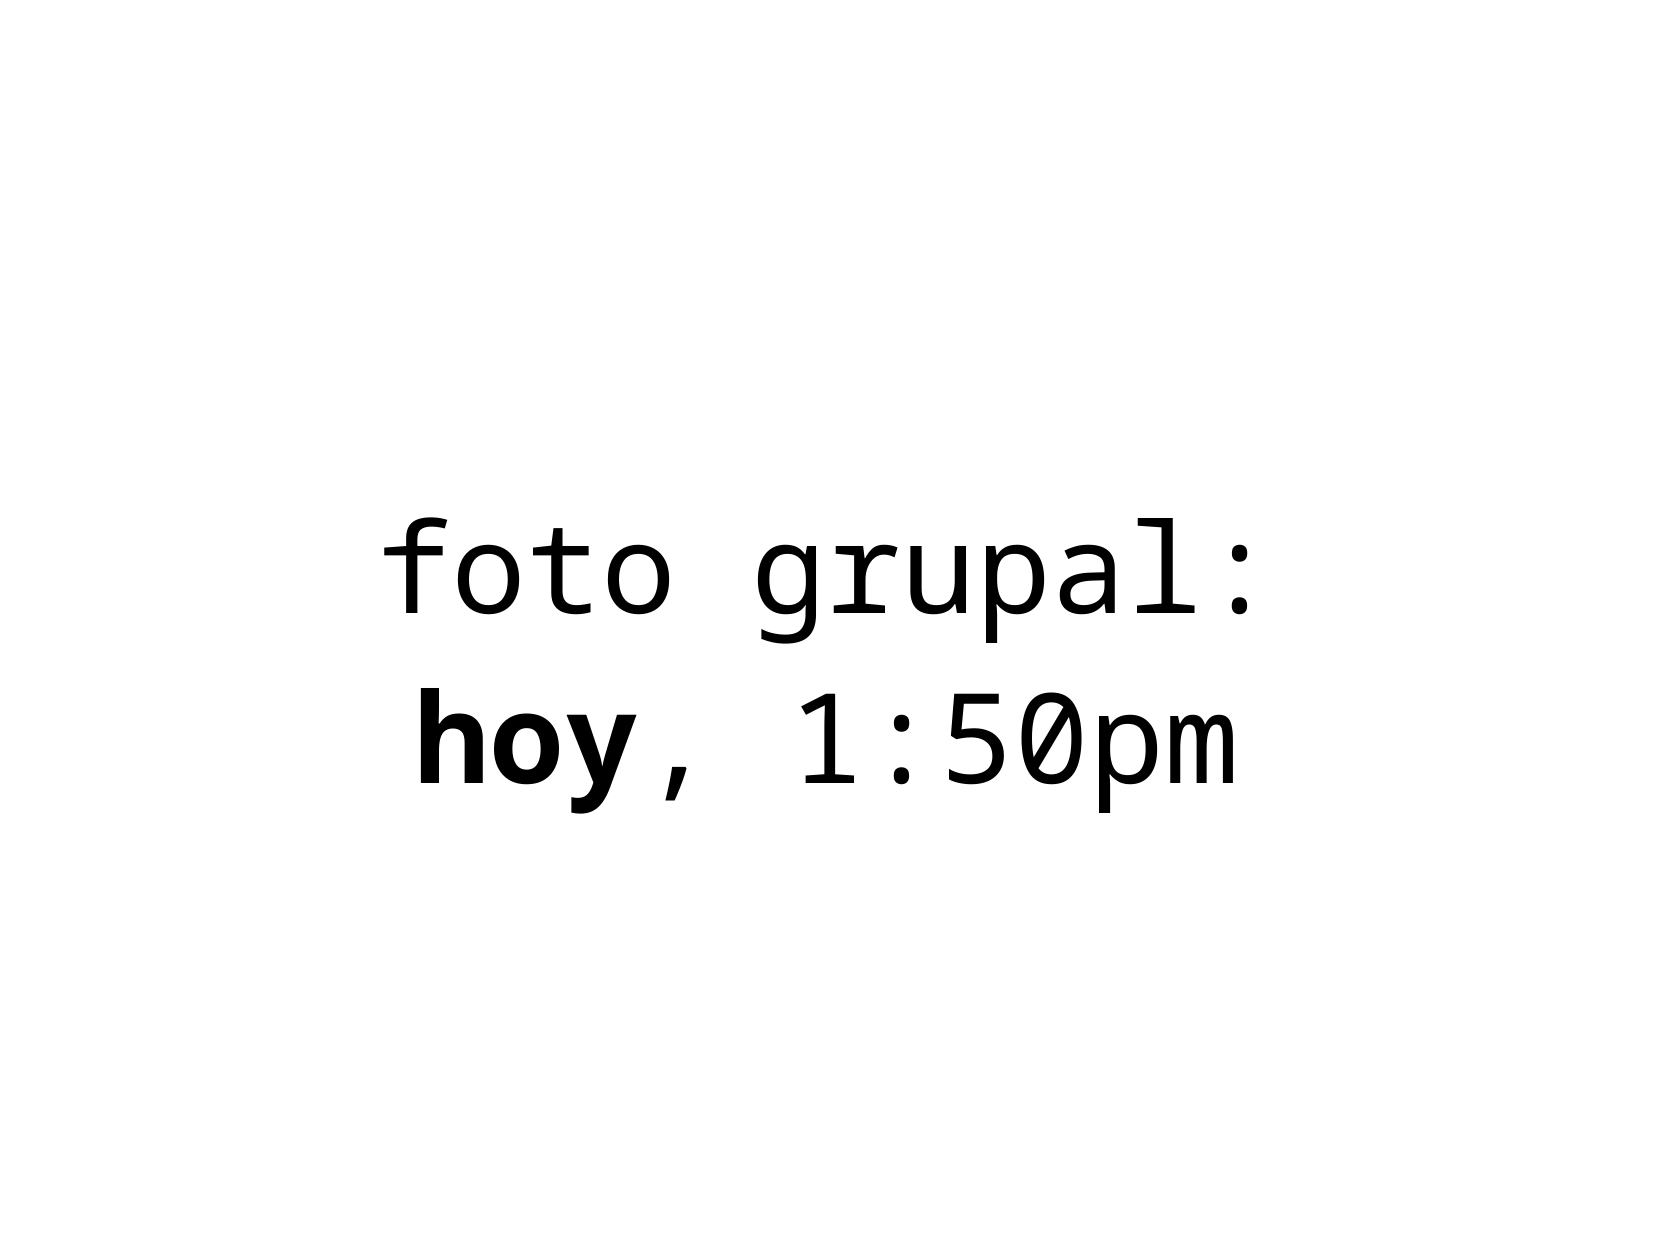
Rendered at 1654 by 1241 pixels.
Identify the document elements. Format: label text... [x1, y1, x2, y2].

subtitle foto grupal: hoy, 1:50pm [82, 290, 1571, 1010]
